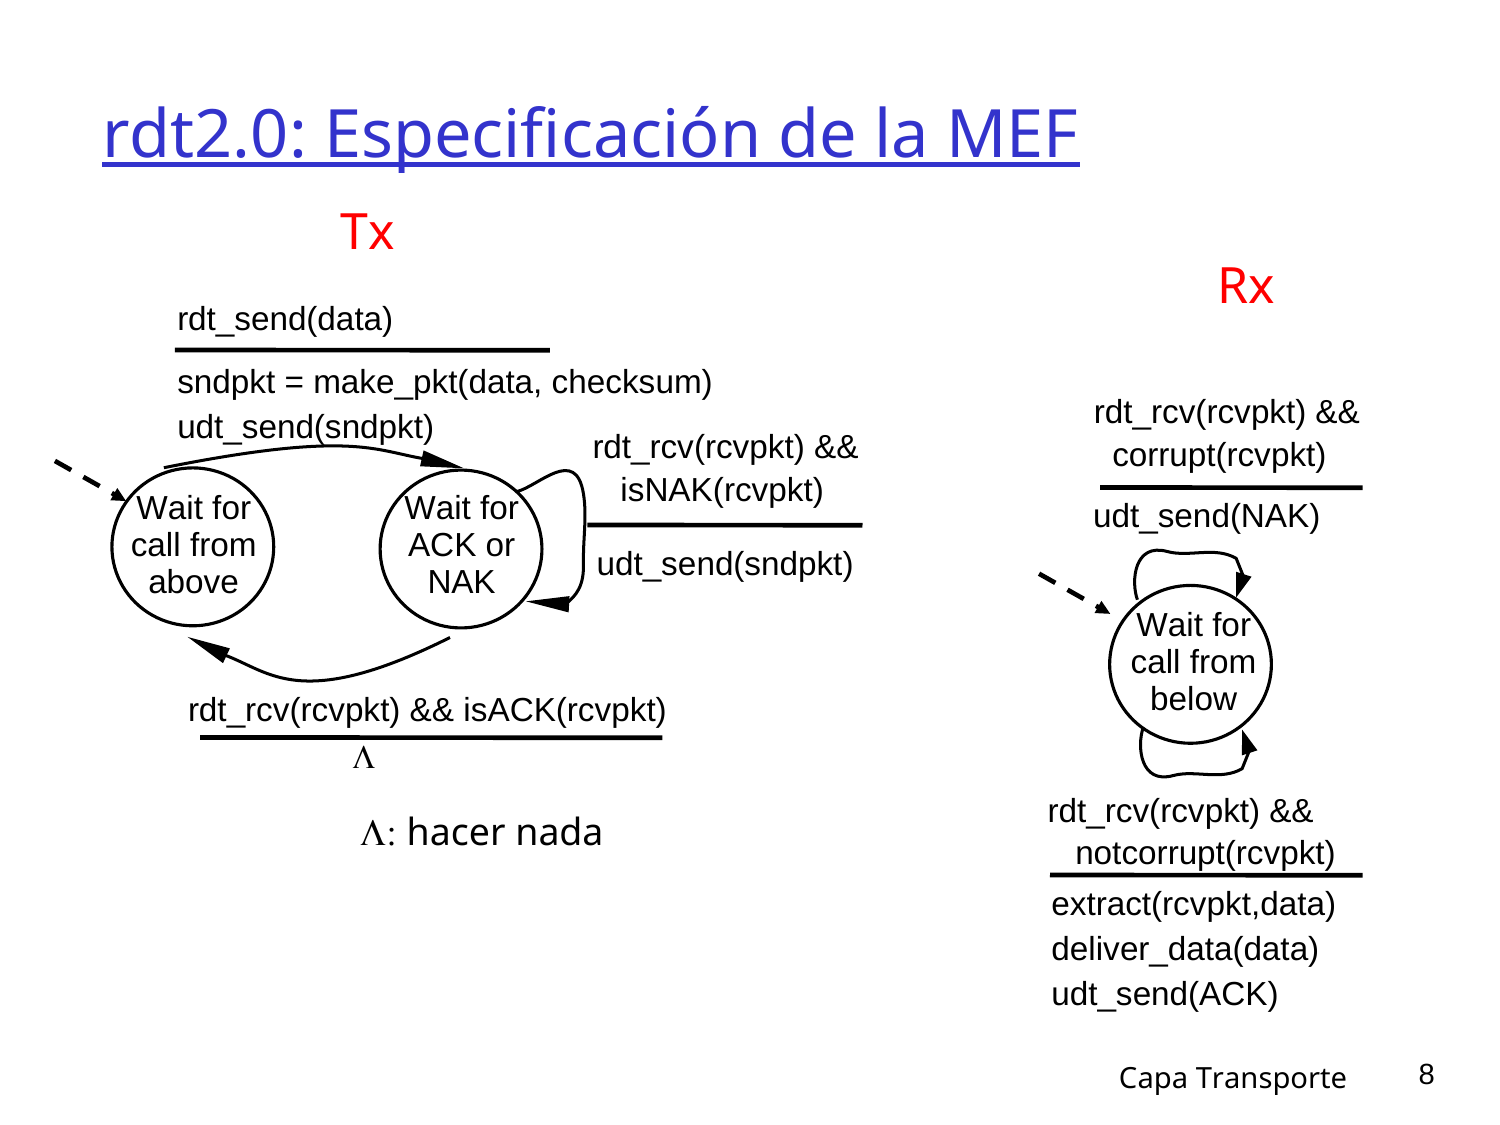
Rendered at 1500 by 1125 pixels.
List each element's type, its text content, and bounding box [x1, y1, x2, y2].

text_box rdt_send(data)‏ [162, 287, 533, 358]
text_box [1155, 700, 1164, 708]
text_box  hacer nada [345, 798, 619, 865]
text_box [1118, 700, 1263, 744]
text_box [1198, 700, 1208, 708]
text_box rdt_rcv(rcvpkt) && corrupt(rcvpkt)‏ [1079, 385, 1394, 438]
text_box udt_send(NAK)‏ [1078, 484, 1379, 527]
text_box [171, 582, 180, 591]
text_box Wait for ACK or NAK [373, 482, 550, 583]
text_box Tx [325, 188, 410, 273]
text_box [189, 582, 199, 591]
text_box Wait for call from below [1095, 599, 1293, 700]
text_box [418, 470, 504, 482]
text_box rdt_rcv(rcvpkt) && isACK(rcvpkt)‏ [173, 678, 756, 726]
title rdt2.0: Especificación de la MEF [87, 37, 1363, 225]
text_box Wait for call from above [95, 481, 293, 582]
text_box [148, 467, 238, 481]
text_box [388, 583, 535, 628]
text_box sndpkt = make_pkt(data, checksum)‏ udt_send(sndpkt)‏ [162, 349, 761, 416]
text_box rdt_rcv(rcvpkt) && notcorrupt(rcvpkt)‏ [1032, 784, 1387, 900]
text_box [209, 582, 214, 590]
text_box [120, 582, 266, 626]
text_box Rx [1202, 242, 1290, 327]
text_box extract(rcvpkt,data)‏ deliver_data(data)‏ udt_send(ACK)‏ [1036, 871, 1389, 974]
text_box rdt_rcv(rcvpkt) && isNAK(rcvpkt)‏ [577, 421, 921, 526]
text_box udt_send(sndpkt)‏ [581, 531, 872, 598]
text_box  [337, 737, 391, 784]
text_box [1145, 585, 1236, 599]
text_box [152, 584, 161, 591]
